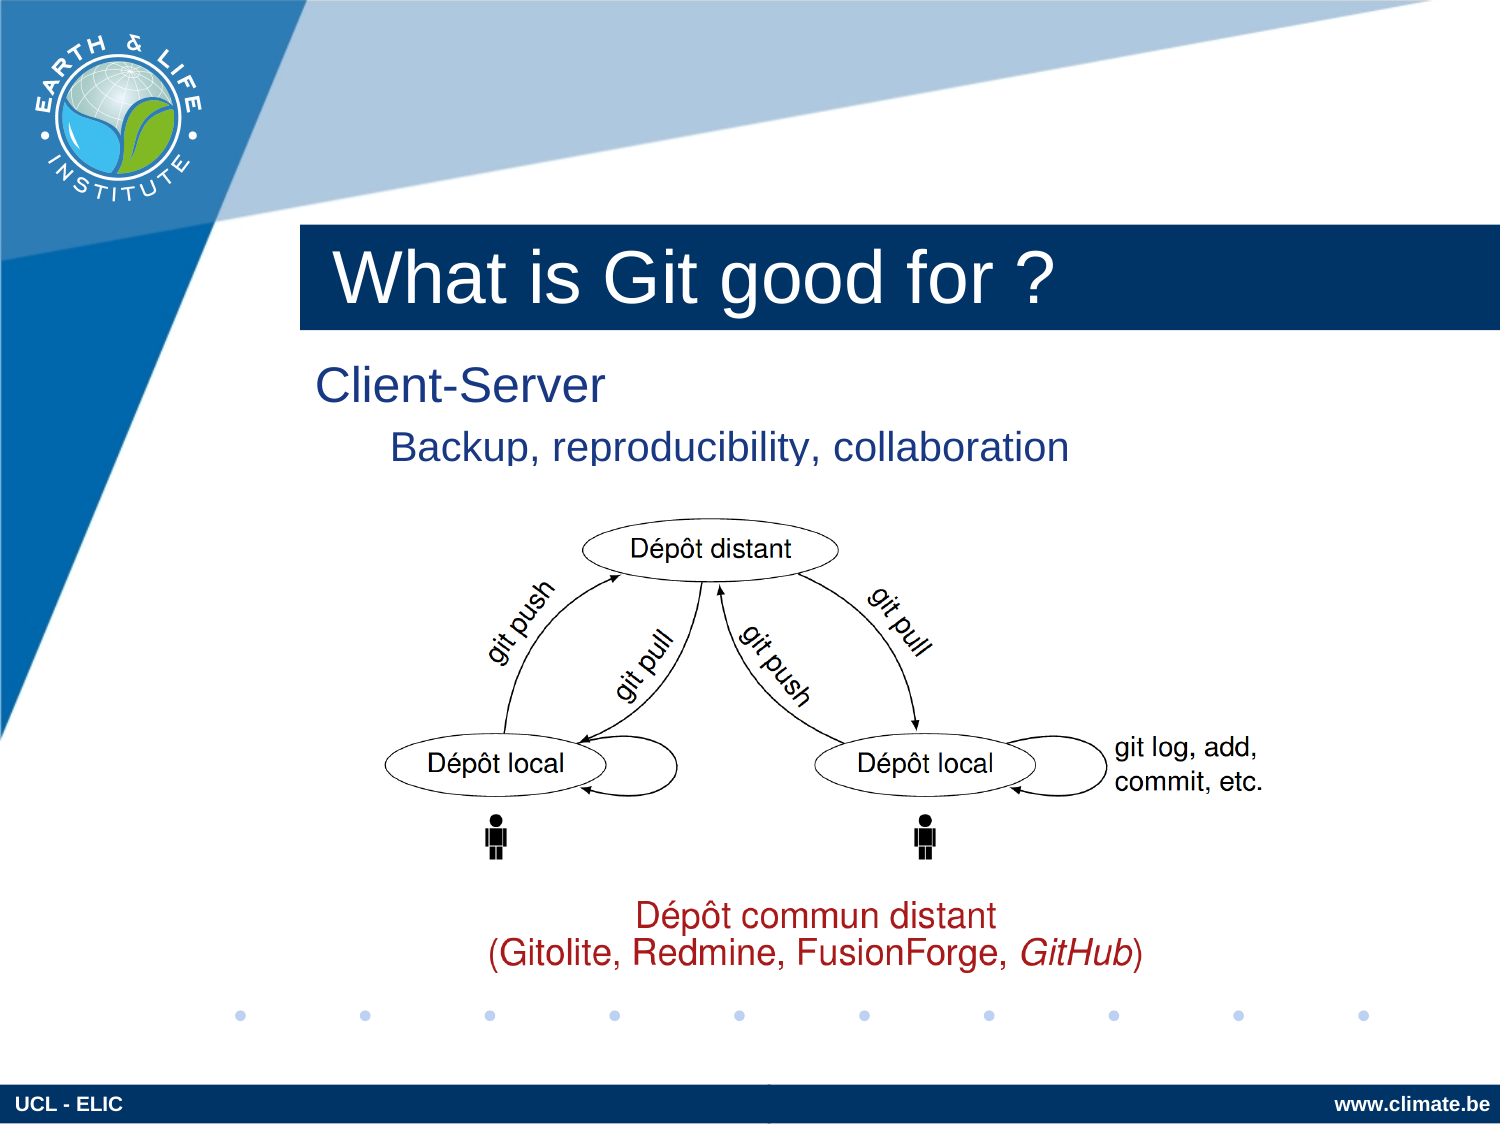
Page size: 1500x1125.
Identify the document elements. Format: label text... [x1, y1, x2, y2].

list Client-Server Backup, reproducibility, collaboration [299, 350, 1475, 1013]
picture [0, 0, 1500, 842]
picture [383, 466, 1270, 1004]
title What is Git good for ? [300, 224, 1500, 331]
